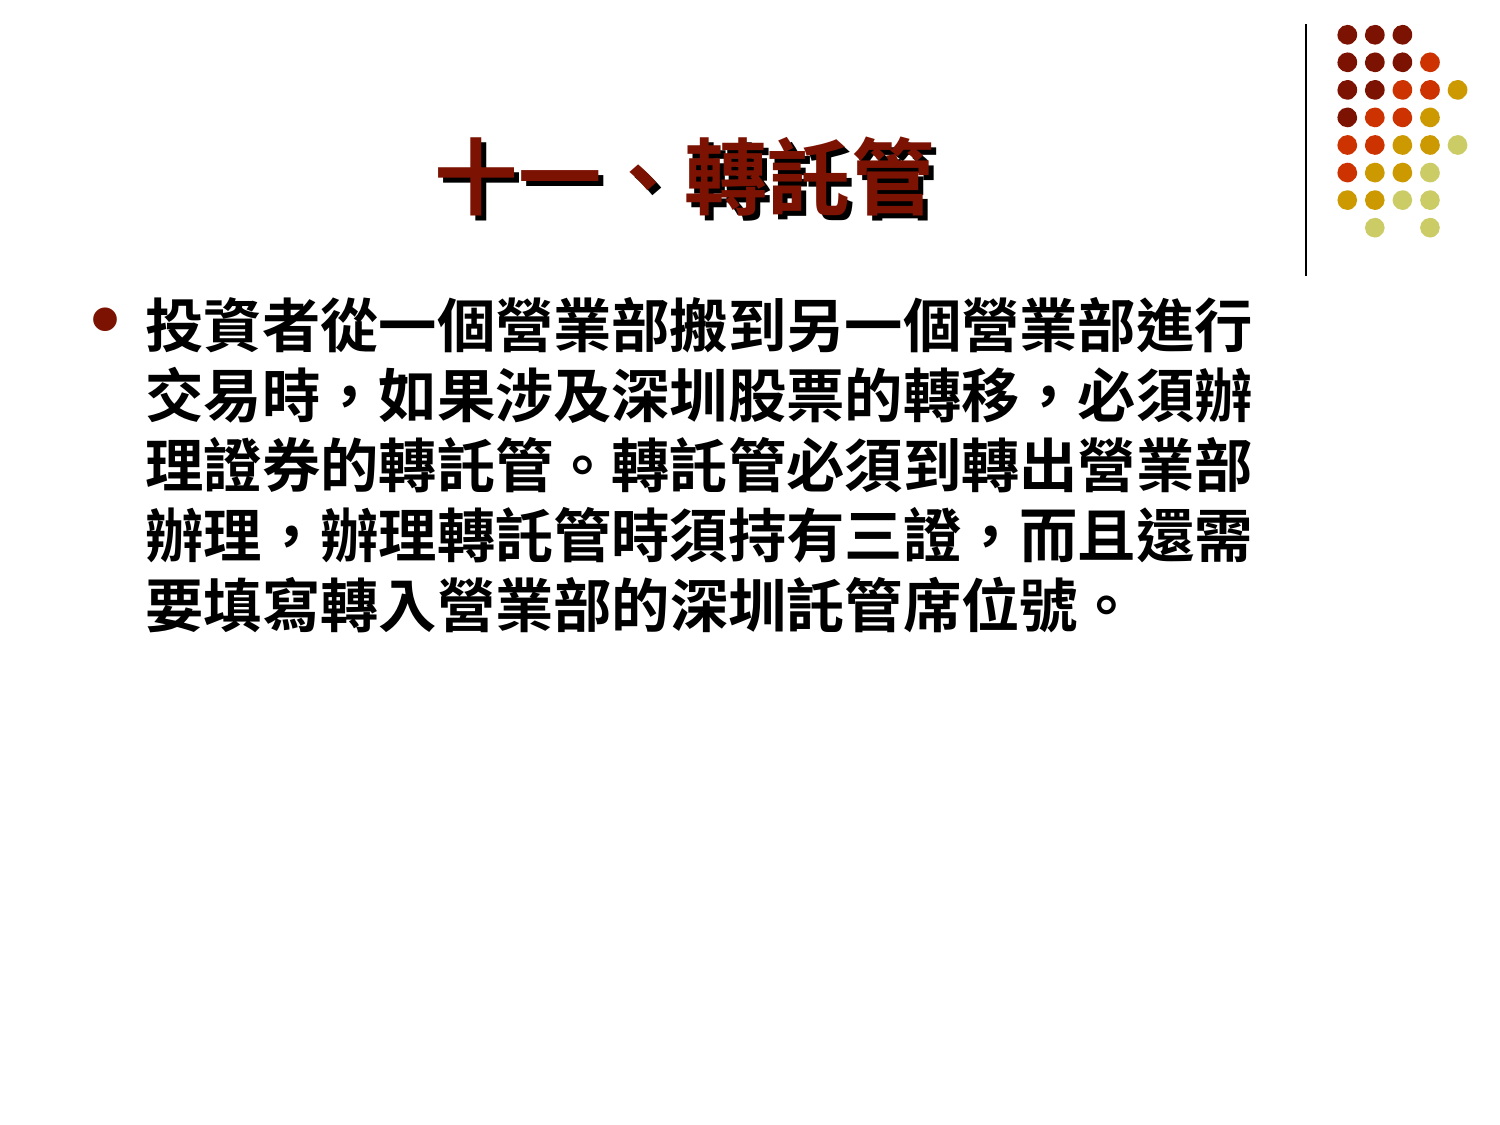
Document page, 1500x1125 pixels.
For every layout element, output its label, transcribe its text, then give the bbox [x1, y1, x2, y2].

title 十一、轉託管 [74, 20, 1313, 233]
list 投資者從一個營業部搬到另一個營業部進行交易時，如果涉及深圳股票的轉移，必須辦理證券的轉託管。轉託管必須到轉出營業部辦理，辦理轉託管時須持有三證，而且還需要填寫轉入營業部的深圳託管席位號。 [74, 282, 1294, 1006]
